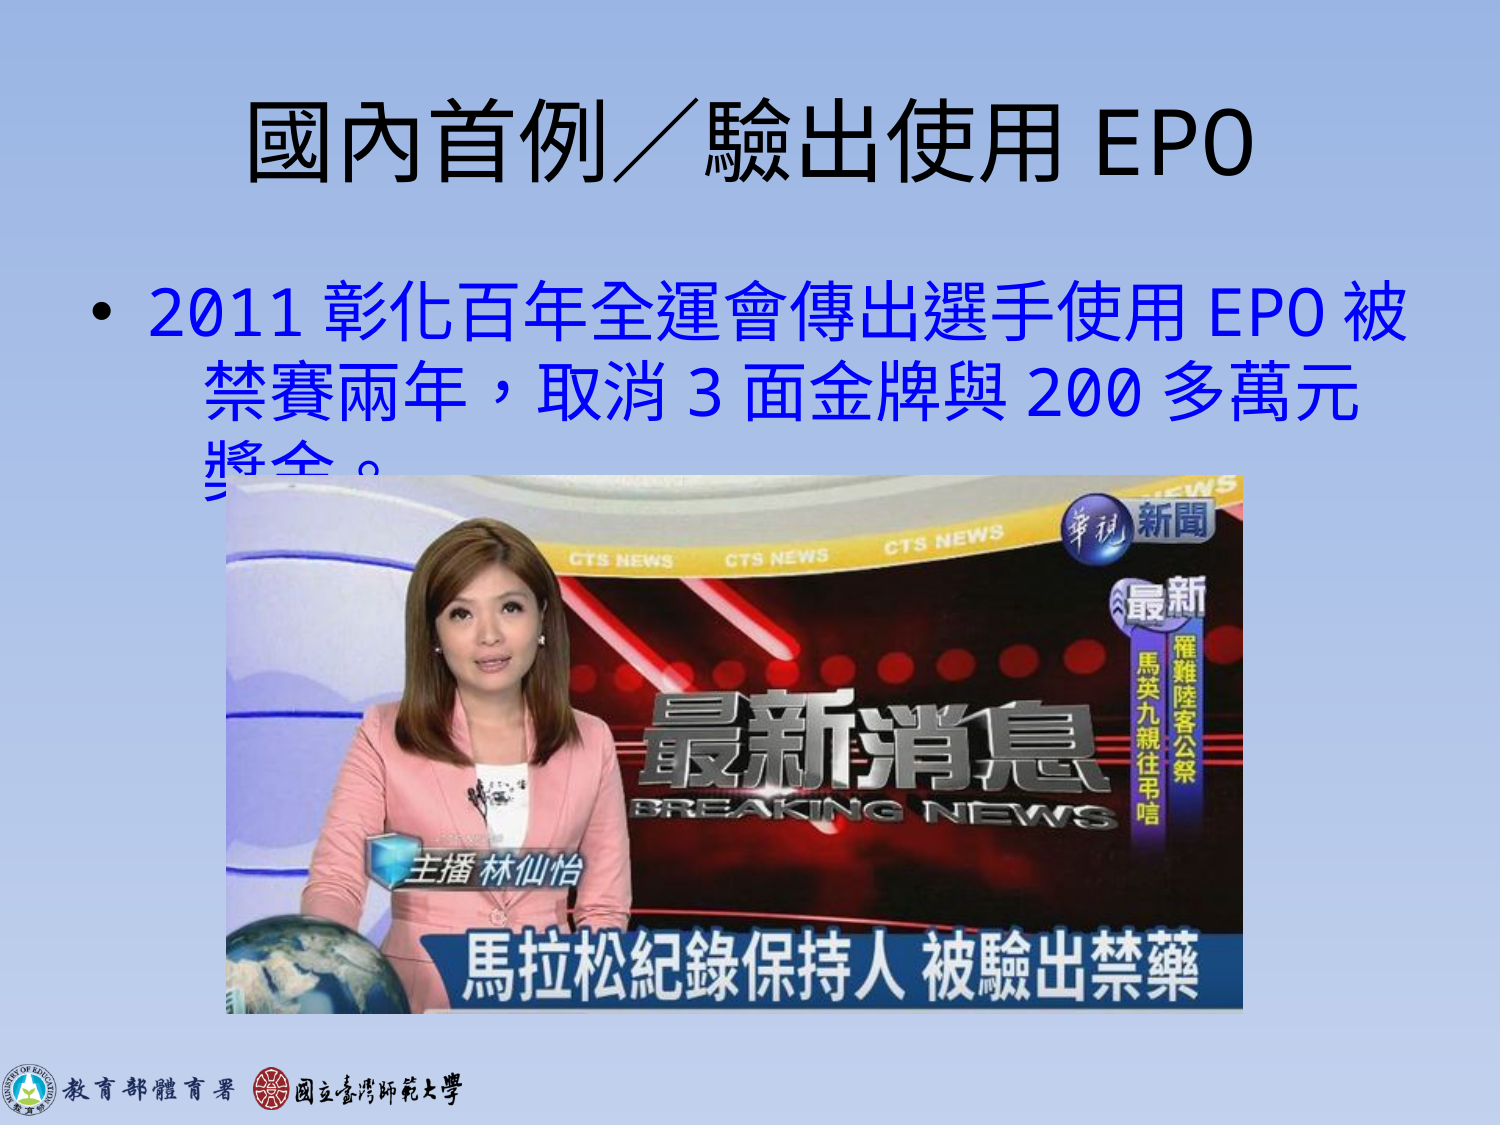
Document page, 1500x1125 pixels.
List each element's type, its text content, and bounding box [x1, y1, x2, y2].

picture [226, 475, 1243, 1014]
title 國內首例／驗出使用EPO [75, 45, 1426, 233]
list 2011彰化百年全運會傳出選手使用EPO被禁賽兩年，取消3面金牌與200多萬元獎金。 [75, 262, 1426, 1005]
